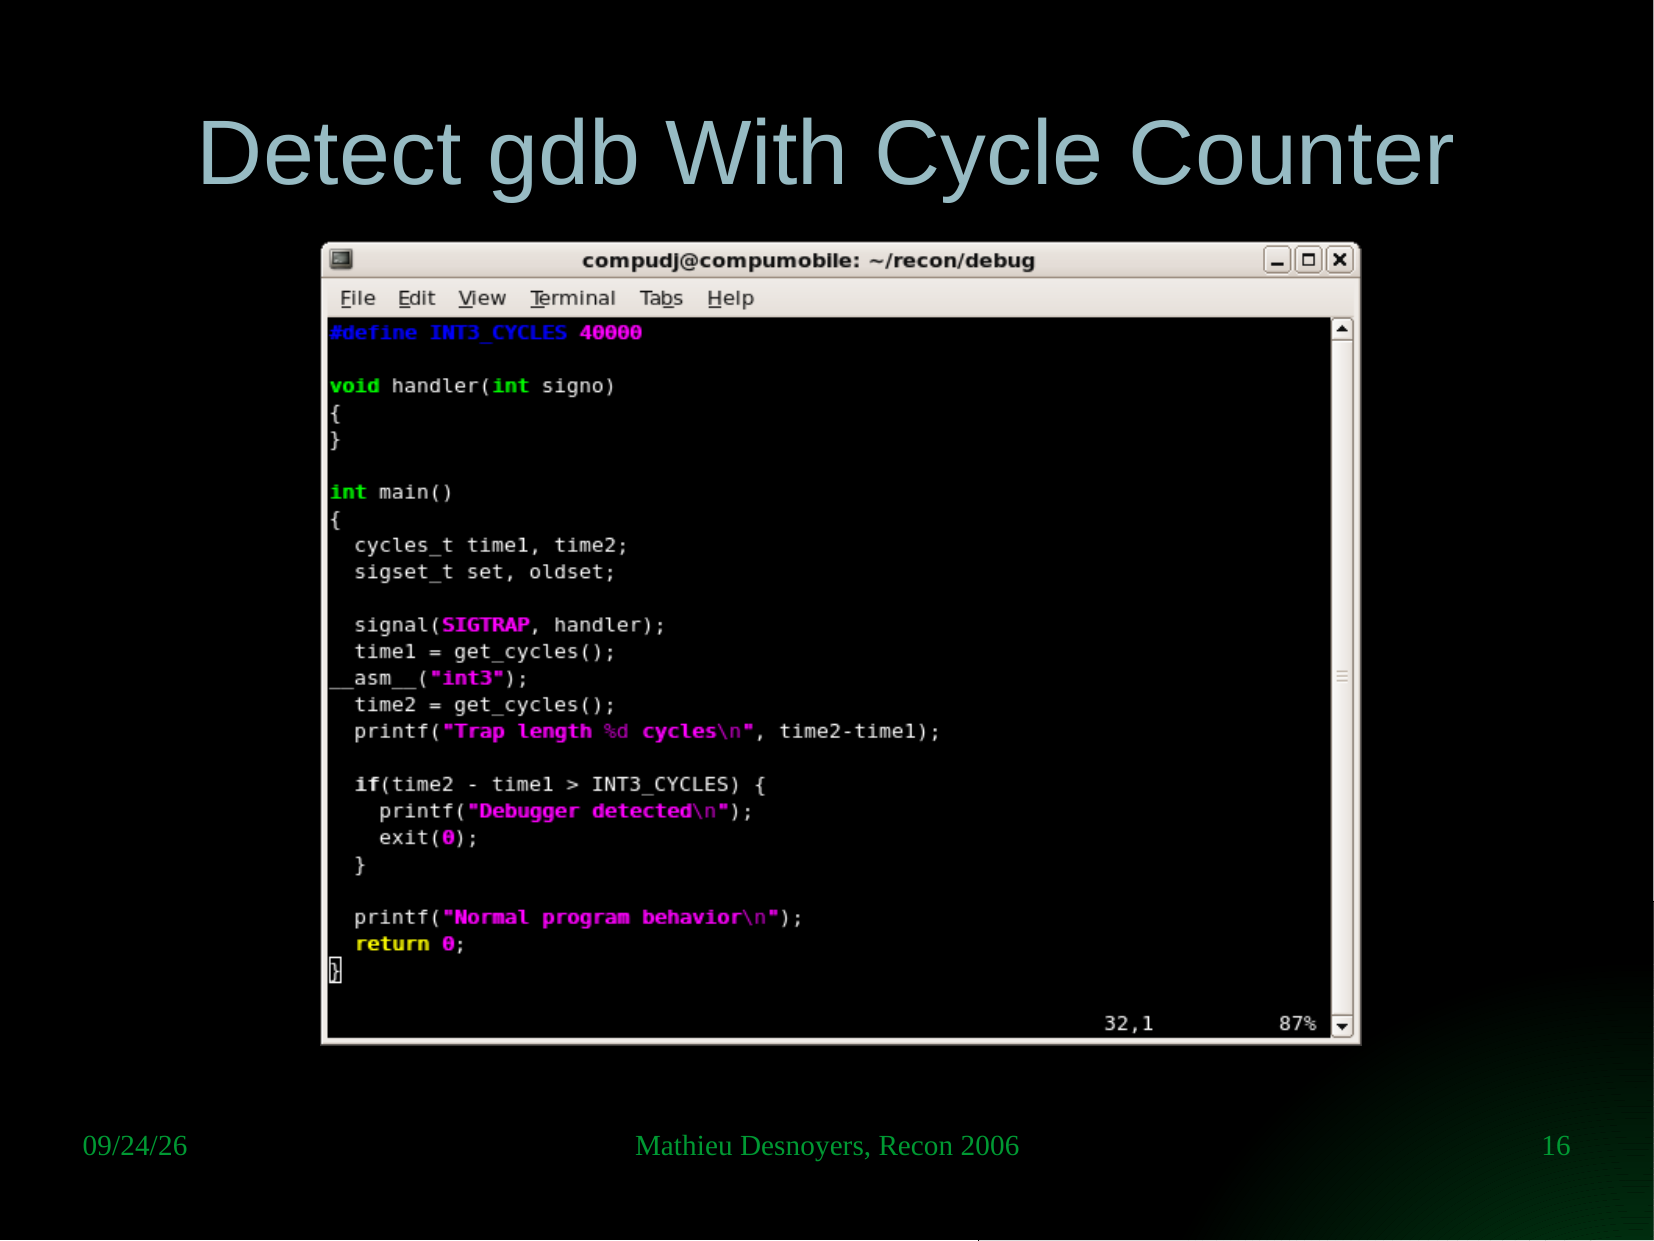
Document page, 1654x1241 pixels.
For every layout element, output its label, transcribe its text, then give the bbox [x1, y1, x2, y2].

title Detect gdb With Cycle Counter [82, 49, 1571, 257]
picture [320, 241, 1362, 1046]
